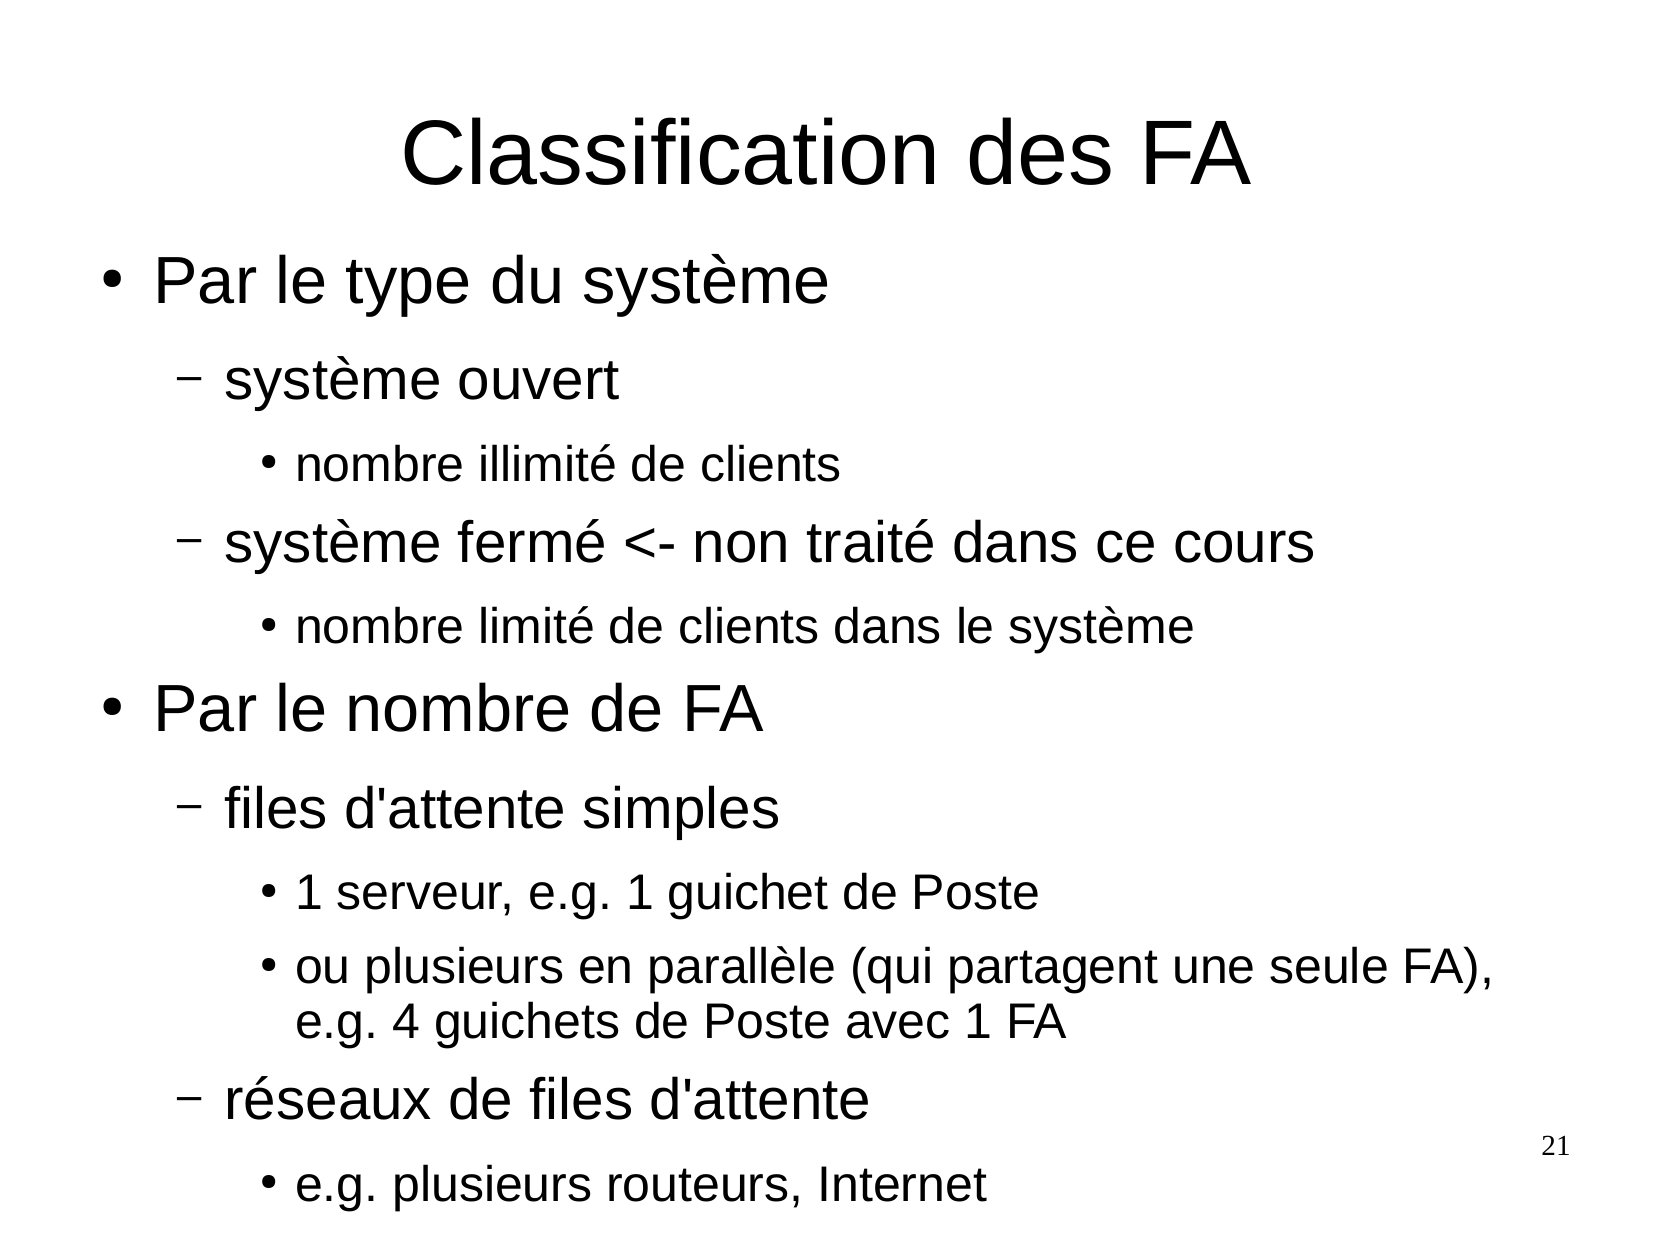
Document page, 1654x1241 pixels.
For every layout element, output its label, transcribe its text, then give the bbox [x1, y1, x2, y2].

list Par le type du système système ouvert nombre illimité de clients système fermé <- non traité dans ce cours nombre limité de clients dans le système Par le nombre de FA files d'attente simples 1 serveur, e.g. 1 guichet de Poste ou plusieurs en parallèle (qui partagent une seule FA), e.g. 4 guichets de Poste avec 1 FA réseaux de files d'attente e.g. plusieurs routeurs, Internet [82, 242, 1571, 1212]
title Classification des FA [82, 56, 1571, 242]
